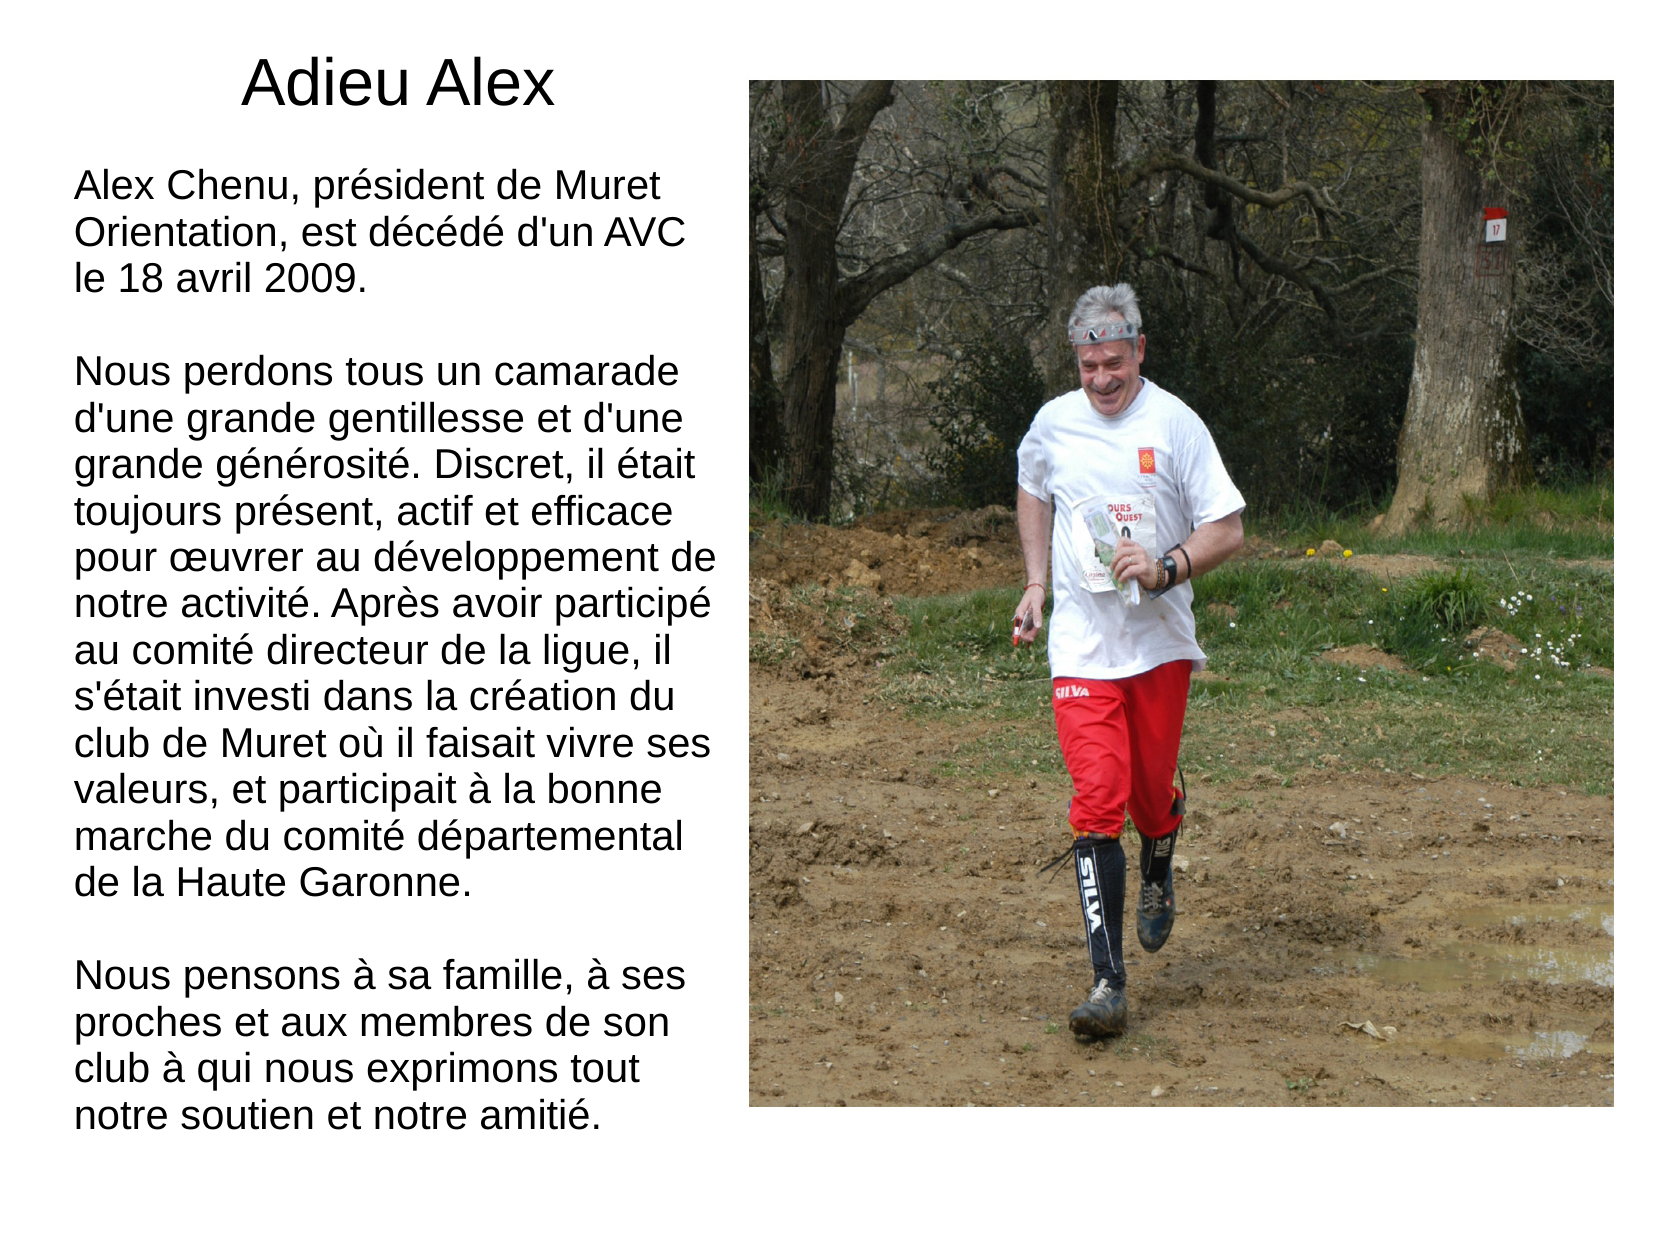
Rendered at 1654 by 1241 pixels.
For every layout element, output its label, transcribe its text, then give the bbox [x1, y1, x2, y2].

text_box Adieu Alex Alex Chenu, président de Muret Orientation, est décédé d'un AVC le 18 avril 2009. Nous perdons tous un camarade d'une grande gentillesse et d'une grande générosité. Discret, il était toujours présent, actif et efficace pour œuvrer au développement de notre activité. Après avoir participé au comité directeur de la ligue, il s'était investi dans la création du club de Muret où il faisait vivre ses valeurs, et participait à la bonne marche du comité départemental de la Haute Garonne. Nous pensons à sa famille, à ses proches et aux membres de son club à qui nous exprimons tout notre soutien et notre amitié. [59, 37, 739, 1152]
picture [708, 31, 1654, 1154]
